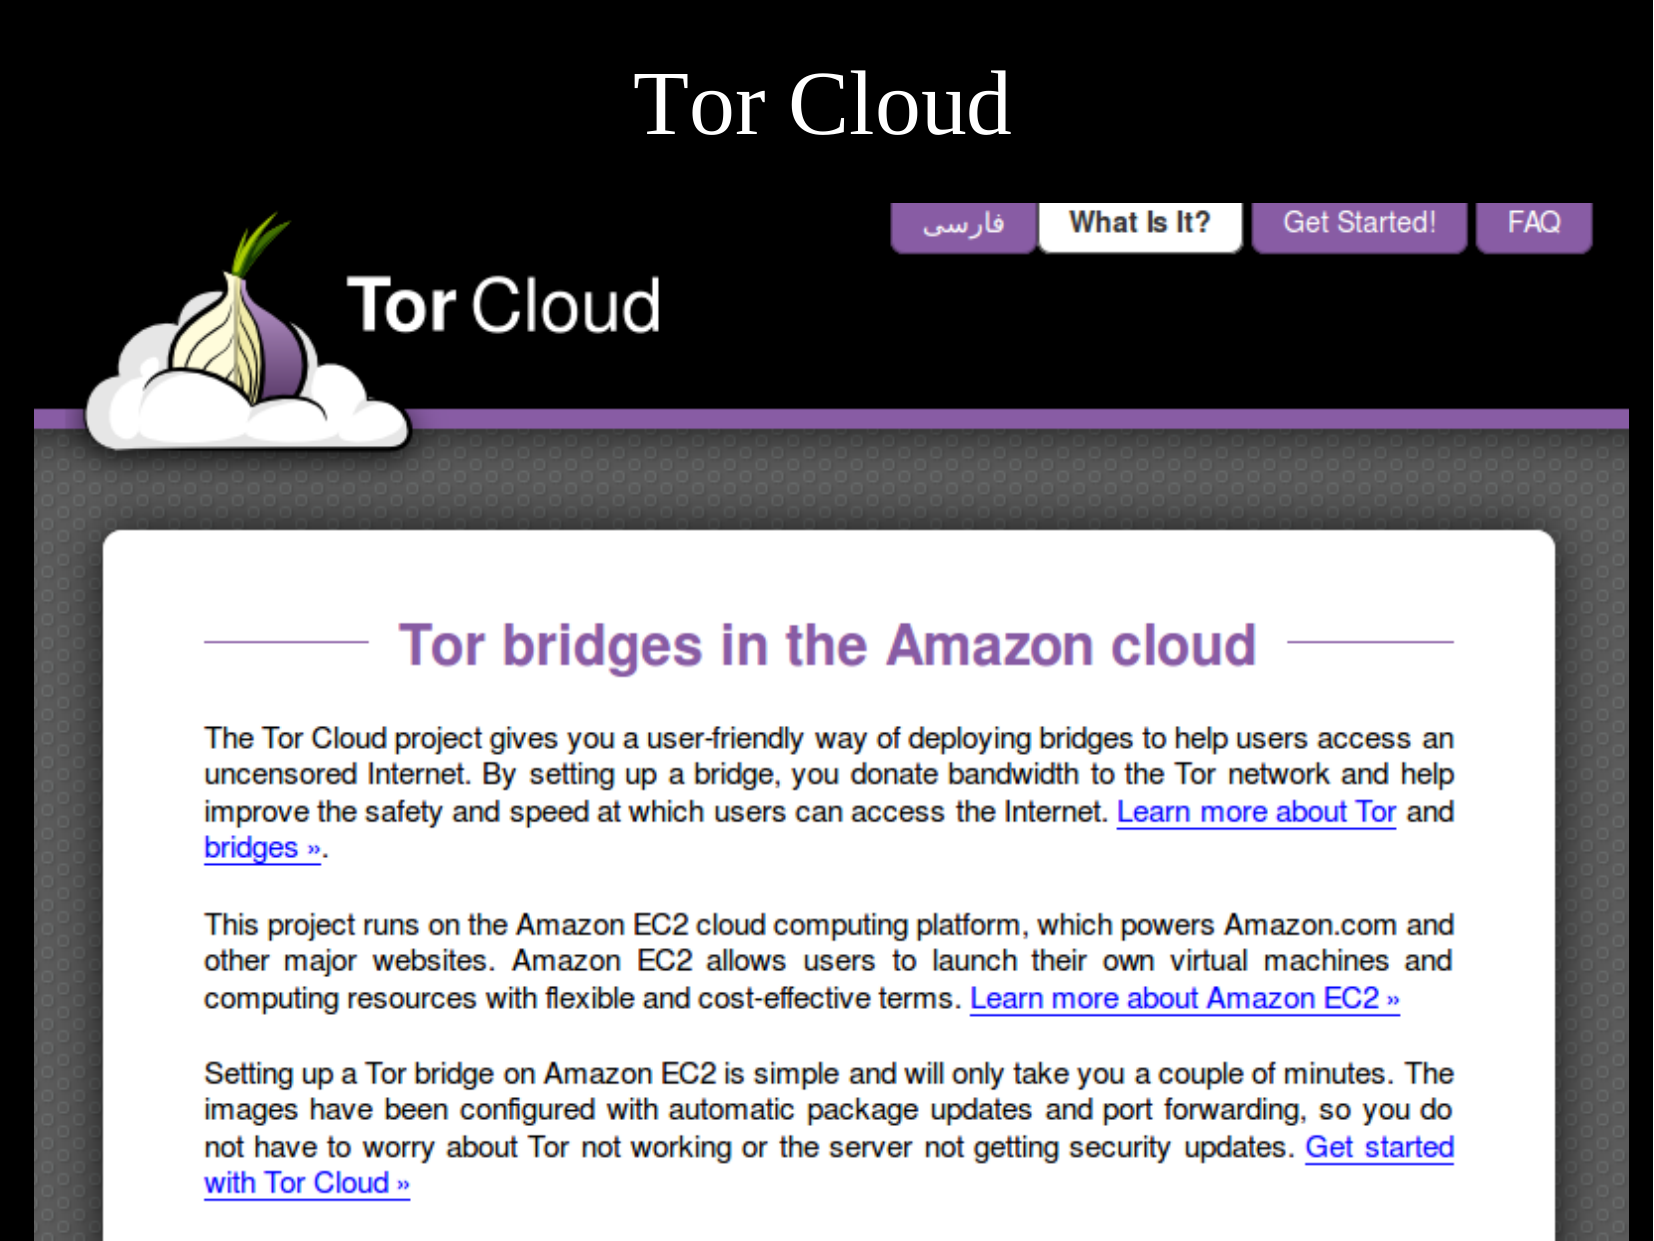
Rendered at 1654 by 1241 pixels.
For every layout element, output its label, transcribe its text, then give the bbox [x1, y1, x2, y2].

title Tor Cloud [117, 0, 1530, 203]
picture [34, 203, 1629, 1241]
